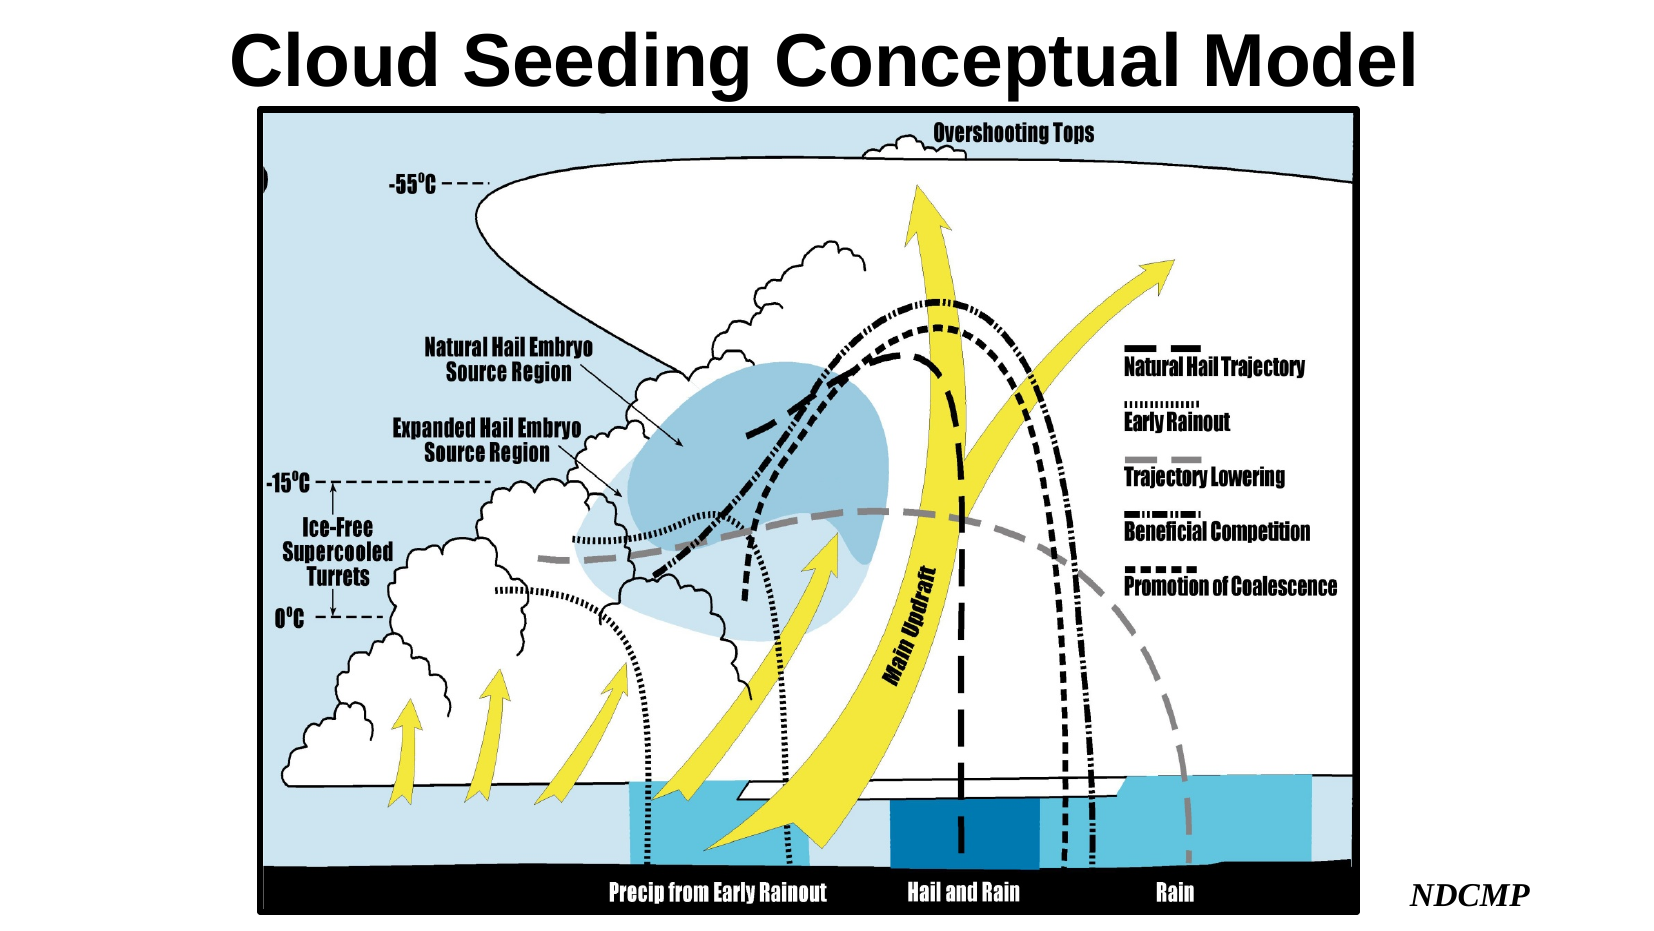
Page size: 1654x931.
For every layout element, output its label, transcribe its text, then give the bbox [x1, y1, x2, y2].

text_box NDCMP [1387, 872, 1553, 901]
title Cloud Seeding Conceptual Model [0, 5, 1654, 107]
picture [263, 112, 1354, 909]
